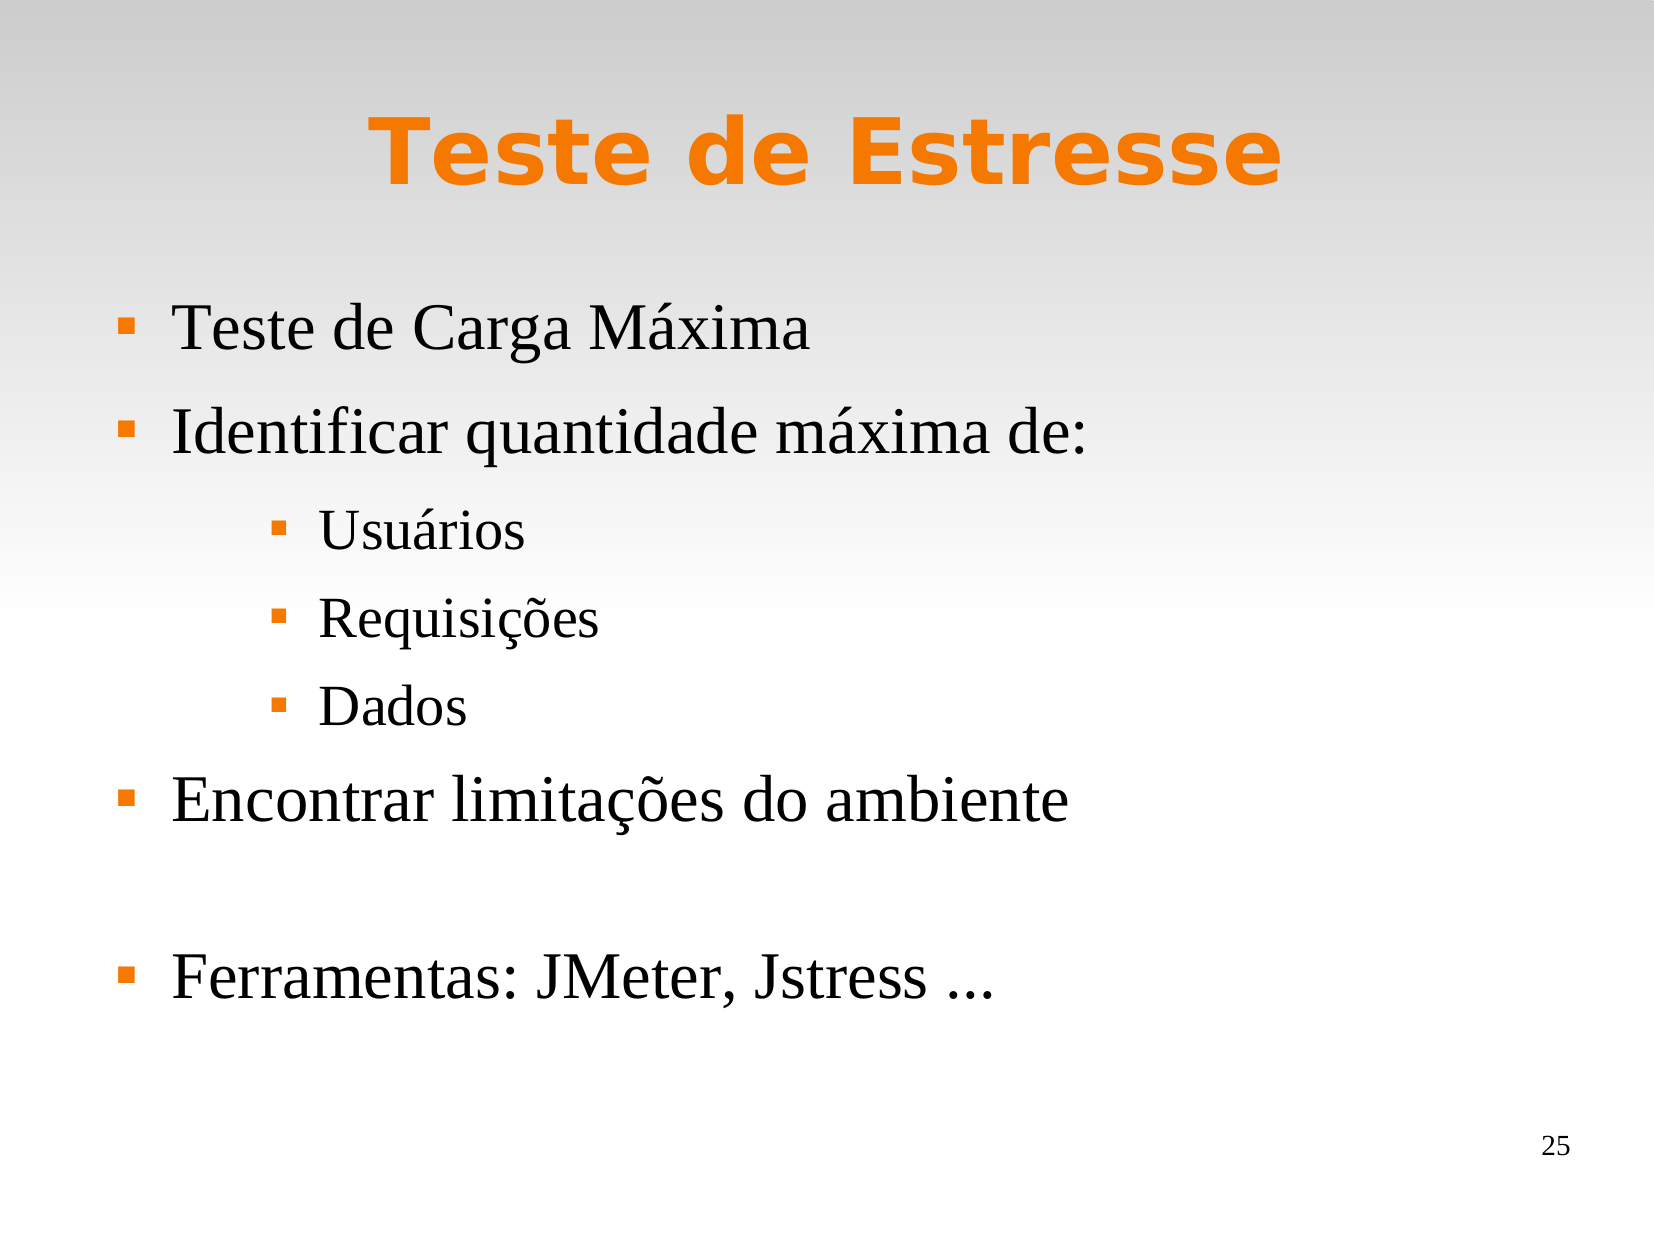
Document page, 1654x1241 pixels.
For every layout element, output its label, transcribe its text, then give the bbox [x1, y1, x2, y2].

list Teste de Carga Máxima Identificar quantidade máxima de: Usuários Requisições Dados Encontrar limitações do ambiente Ferramentas: JMeter, Jstress ... [82, 290, 1571, 1094]
title Teste de Estresse [82, 49, 1571, 257]
